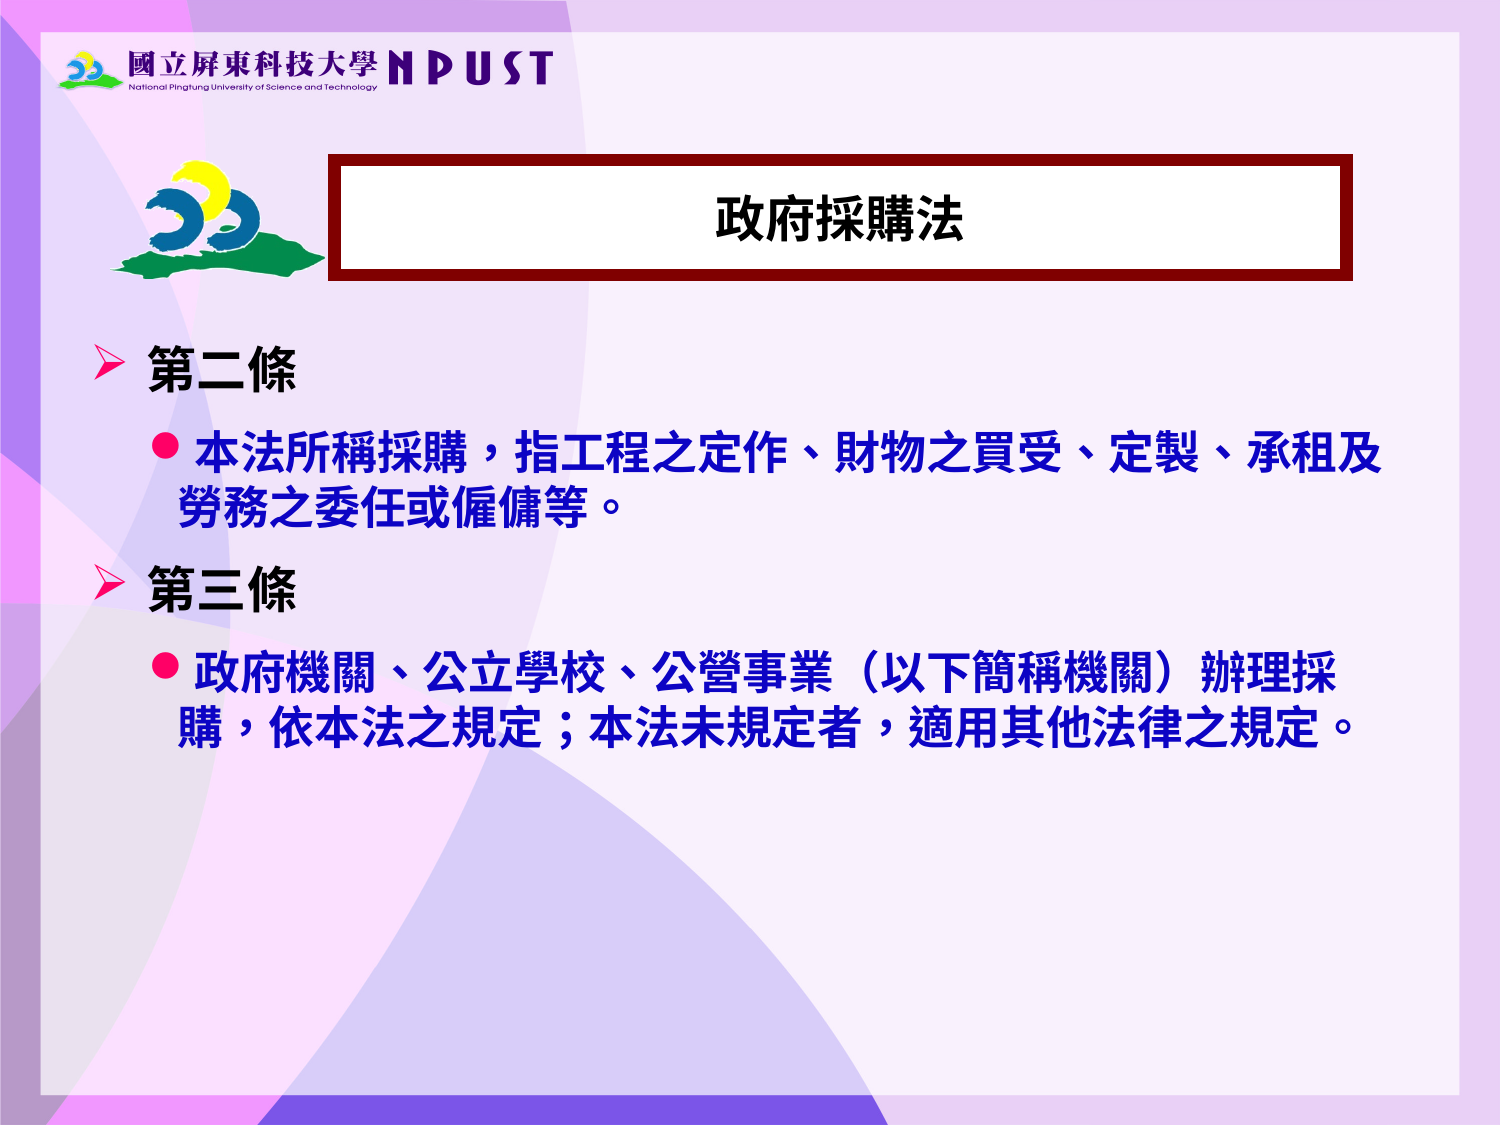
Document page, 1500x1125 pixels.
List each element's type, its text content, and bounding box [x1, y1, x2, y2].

title 政府採購法 [334, 159, 1347, 275]
picture [0, 0, 1500, 1125]
list 第二條 本法所稱採購，指工程之定作、財物之買受、定製、承租及勞務之委任或僱傭等。 第三條 政府機關、公立學校、公營事業（以下簡稱機關）辦理採購，依本法之規定；本法未規定者，適用其他法律之規定。 [75, 331, 1425, 1000]
